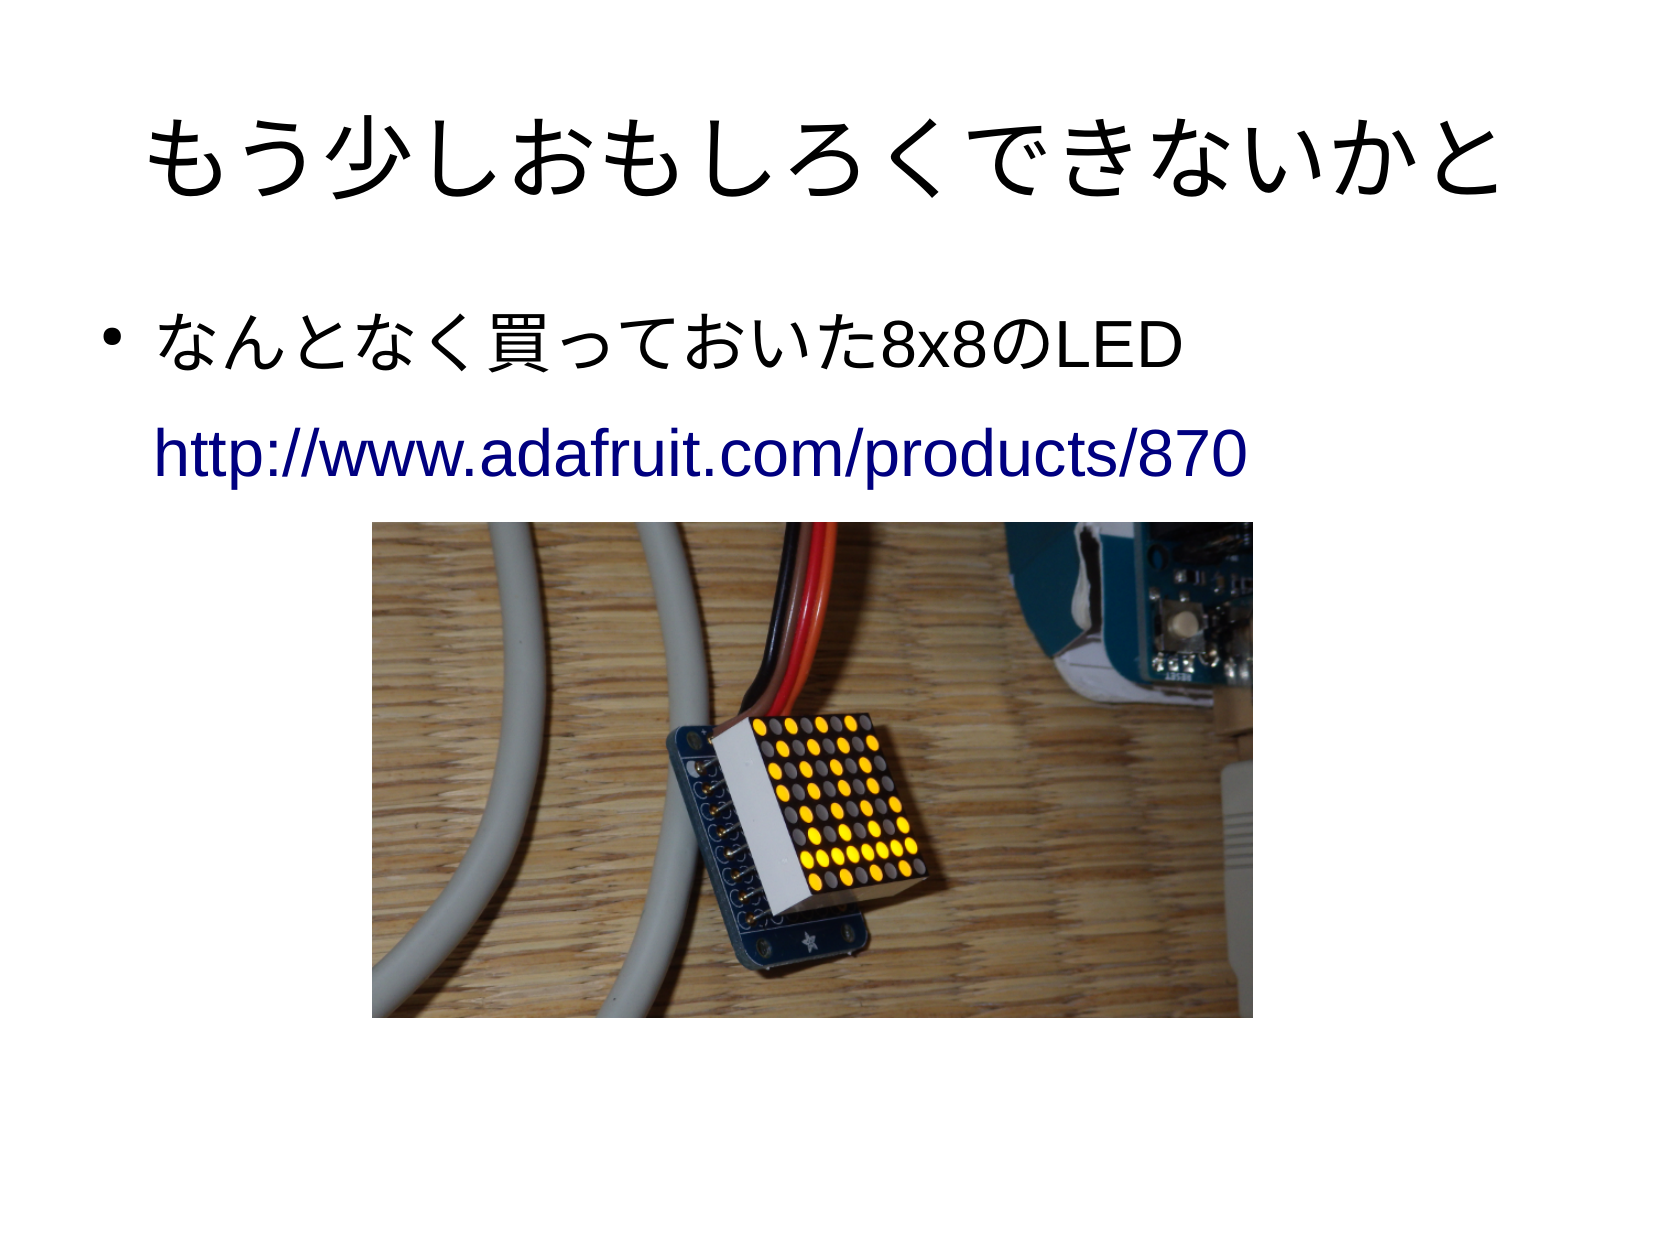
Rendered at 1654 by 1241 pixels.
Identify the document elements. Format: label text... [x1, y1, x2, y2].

picture [372, 522, 1253, 1018]
title もう少しおもしろくできないかと [82, 49, 1571, 257]
list なんとなく買っておいた8x8のLED http://www.adafruit.com/products/870 [82, 290, 1571, 1010]
